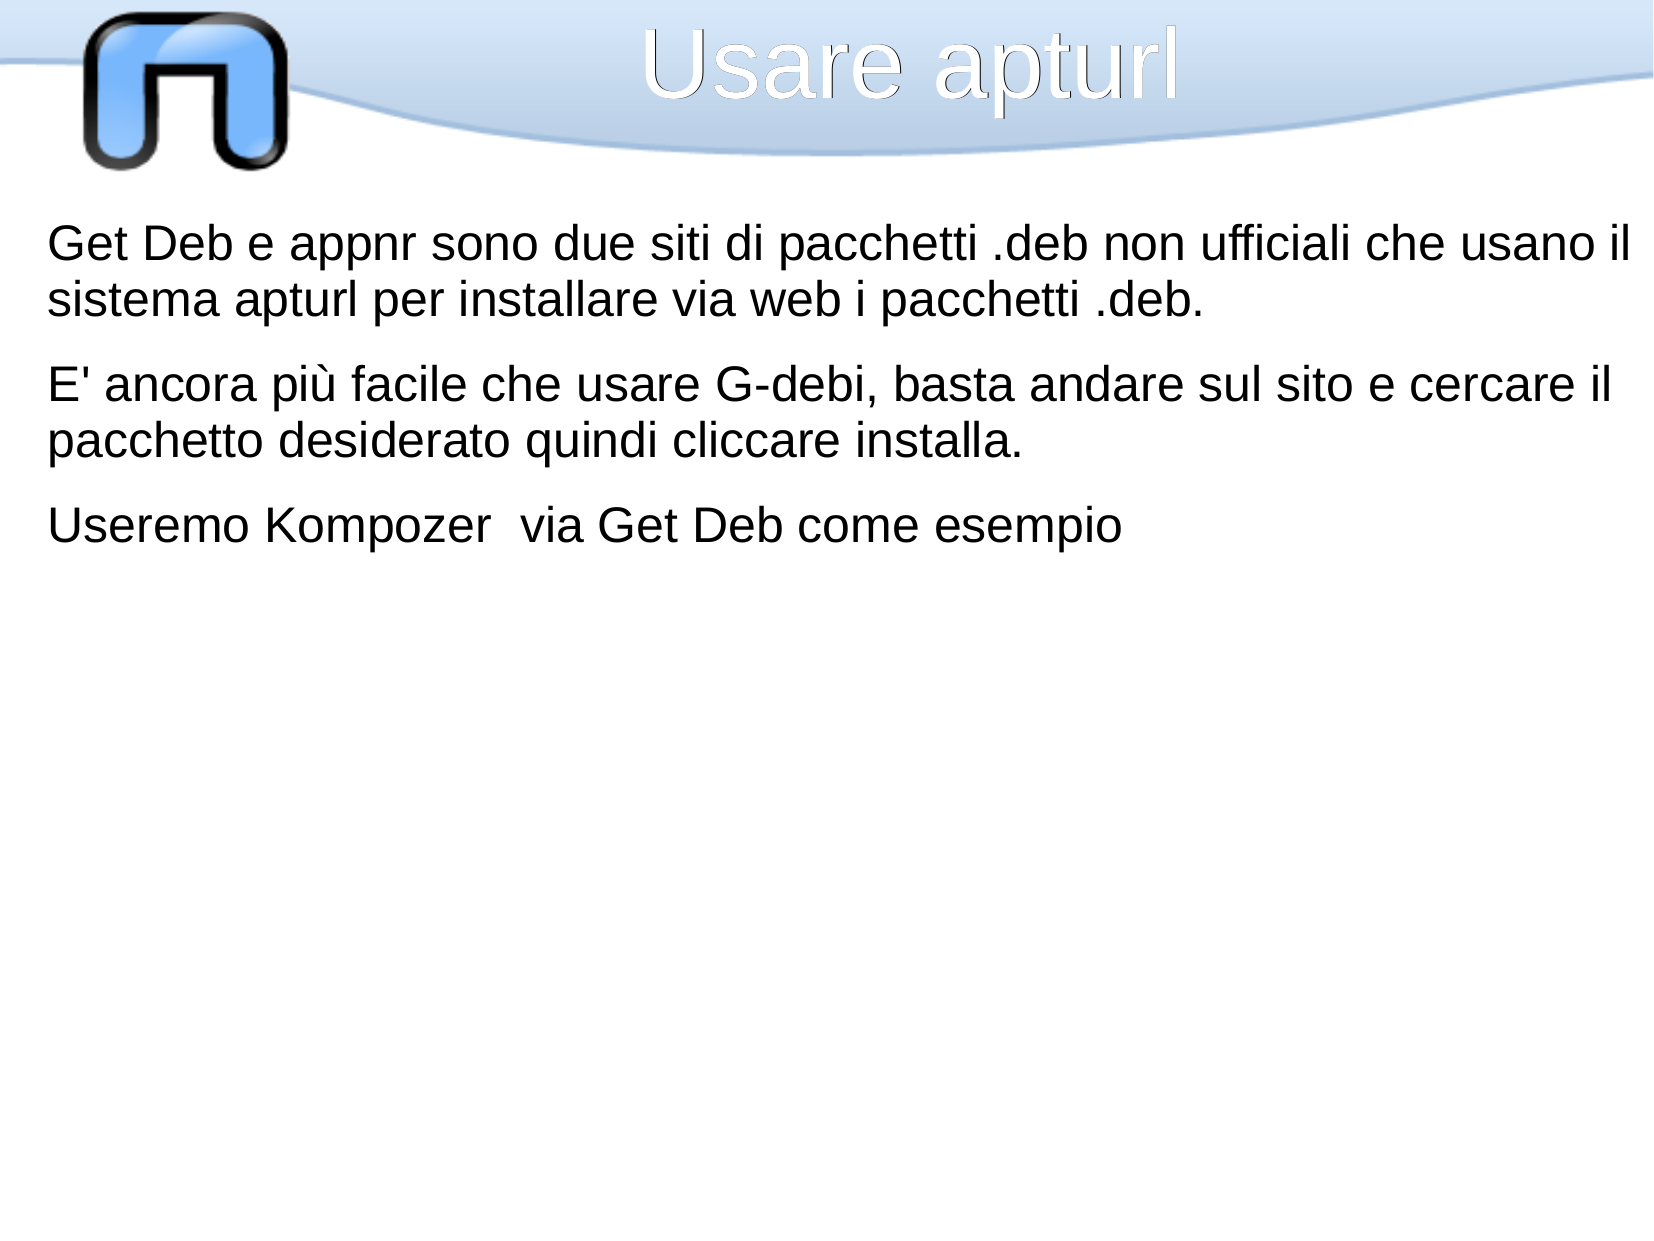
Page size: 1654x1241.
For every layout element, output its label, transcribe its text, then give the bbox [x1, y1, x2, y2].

list Get Deb e appnr sono due siti di pacchetti .deb non ufficiali che usano il sistema apturl per installare via web i pacchetti .deb. E' ancora più facile che usare G-debi, basta andare sul sito e cercare il pacchetto desiderato quindi cliccare installa. Useremo Kompozer via Get Deb come esempio [0, 209, 1654, 1241]
picture [0, 0, 1654, 209]
text_box Usare apturl [324, 0, 1497, 140]
